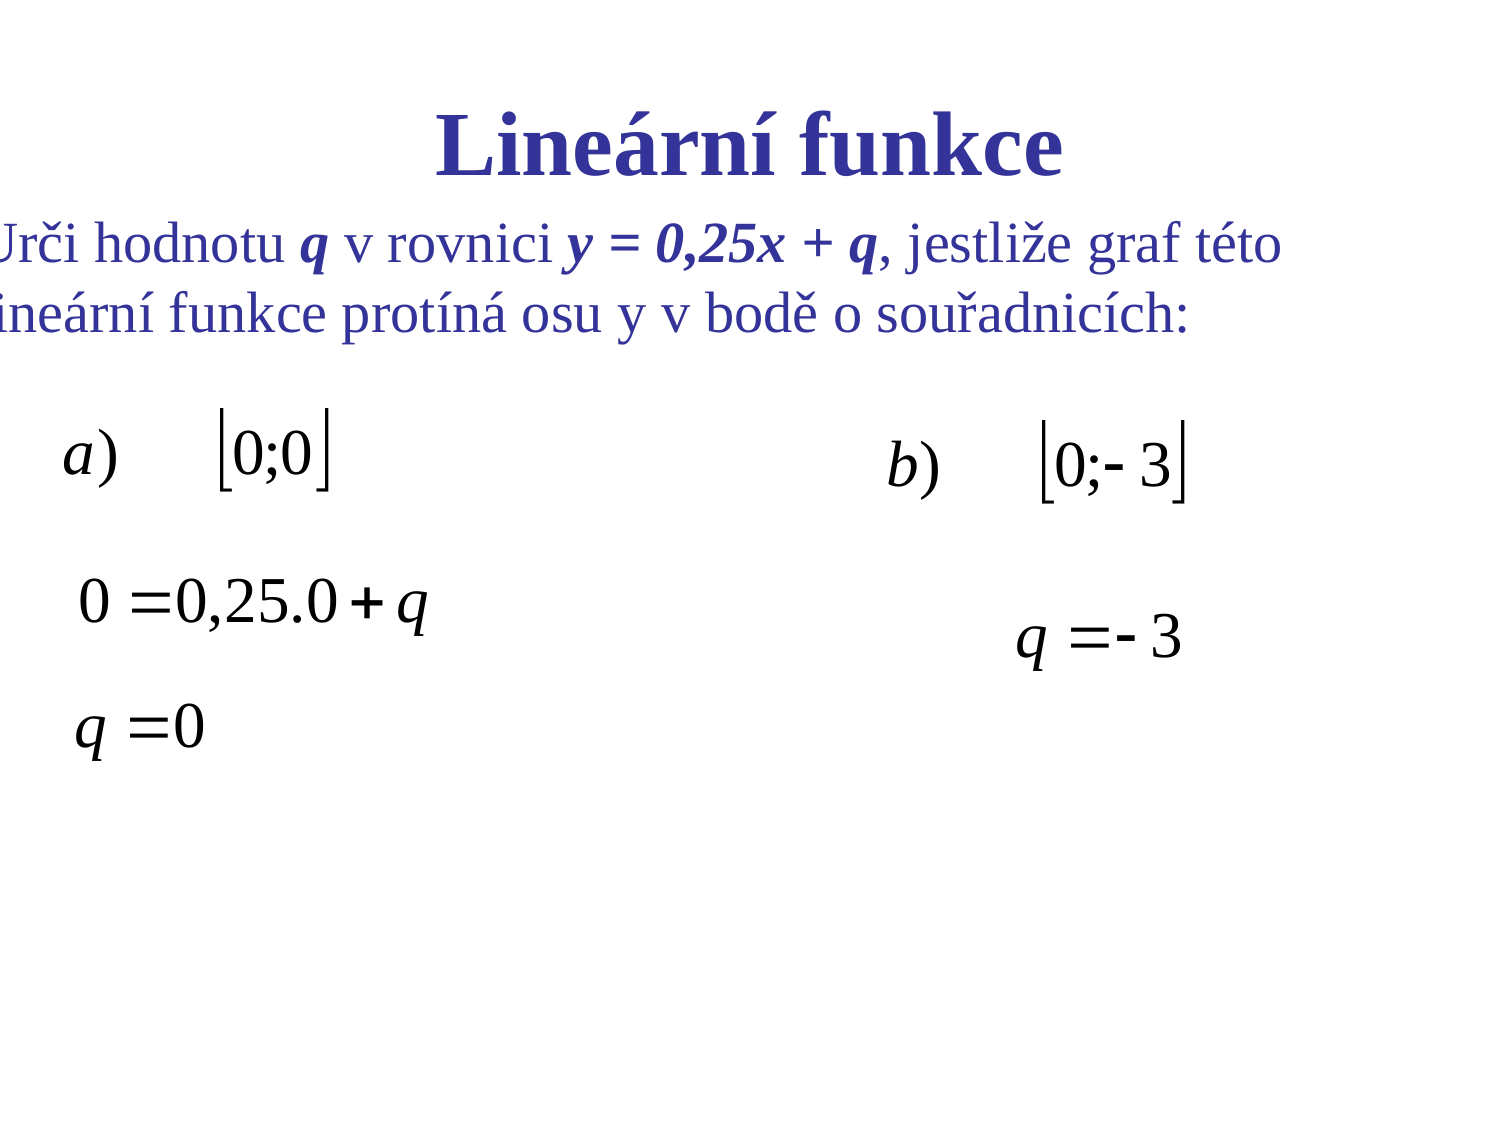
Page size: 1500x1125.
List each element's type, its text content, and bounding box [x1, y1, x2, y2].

chart [878, 420, 1194, 514]
chart [53, 408, 342, 502]
chart [69, 562, 440, 650]
chart [1005, 597, 1191, 686]
text_box Lineární funkce [75, 45, 1426, 233]
chart [64, 687, 217, 775]
text_box Urči hodnotu q v rovnici y = 0,25x + q, jestliže graf této lineární funkce protíná osu y v bodě o souřadnicích: [0, 196, 1426, 353]
